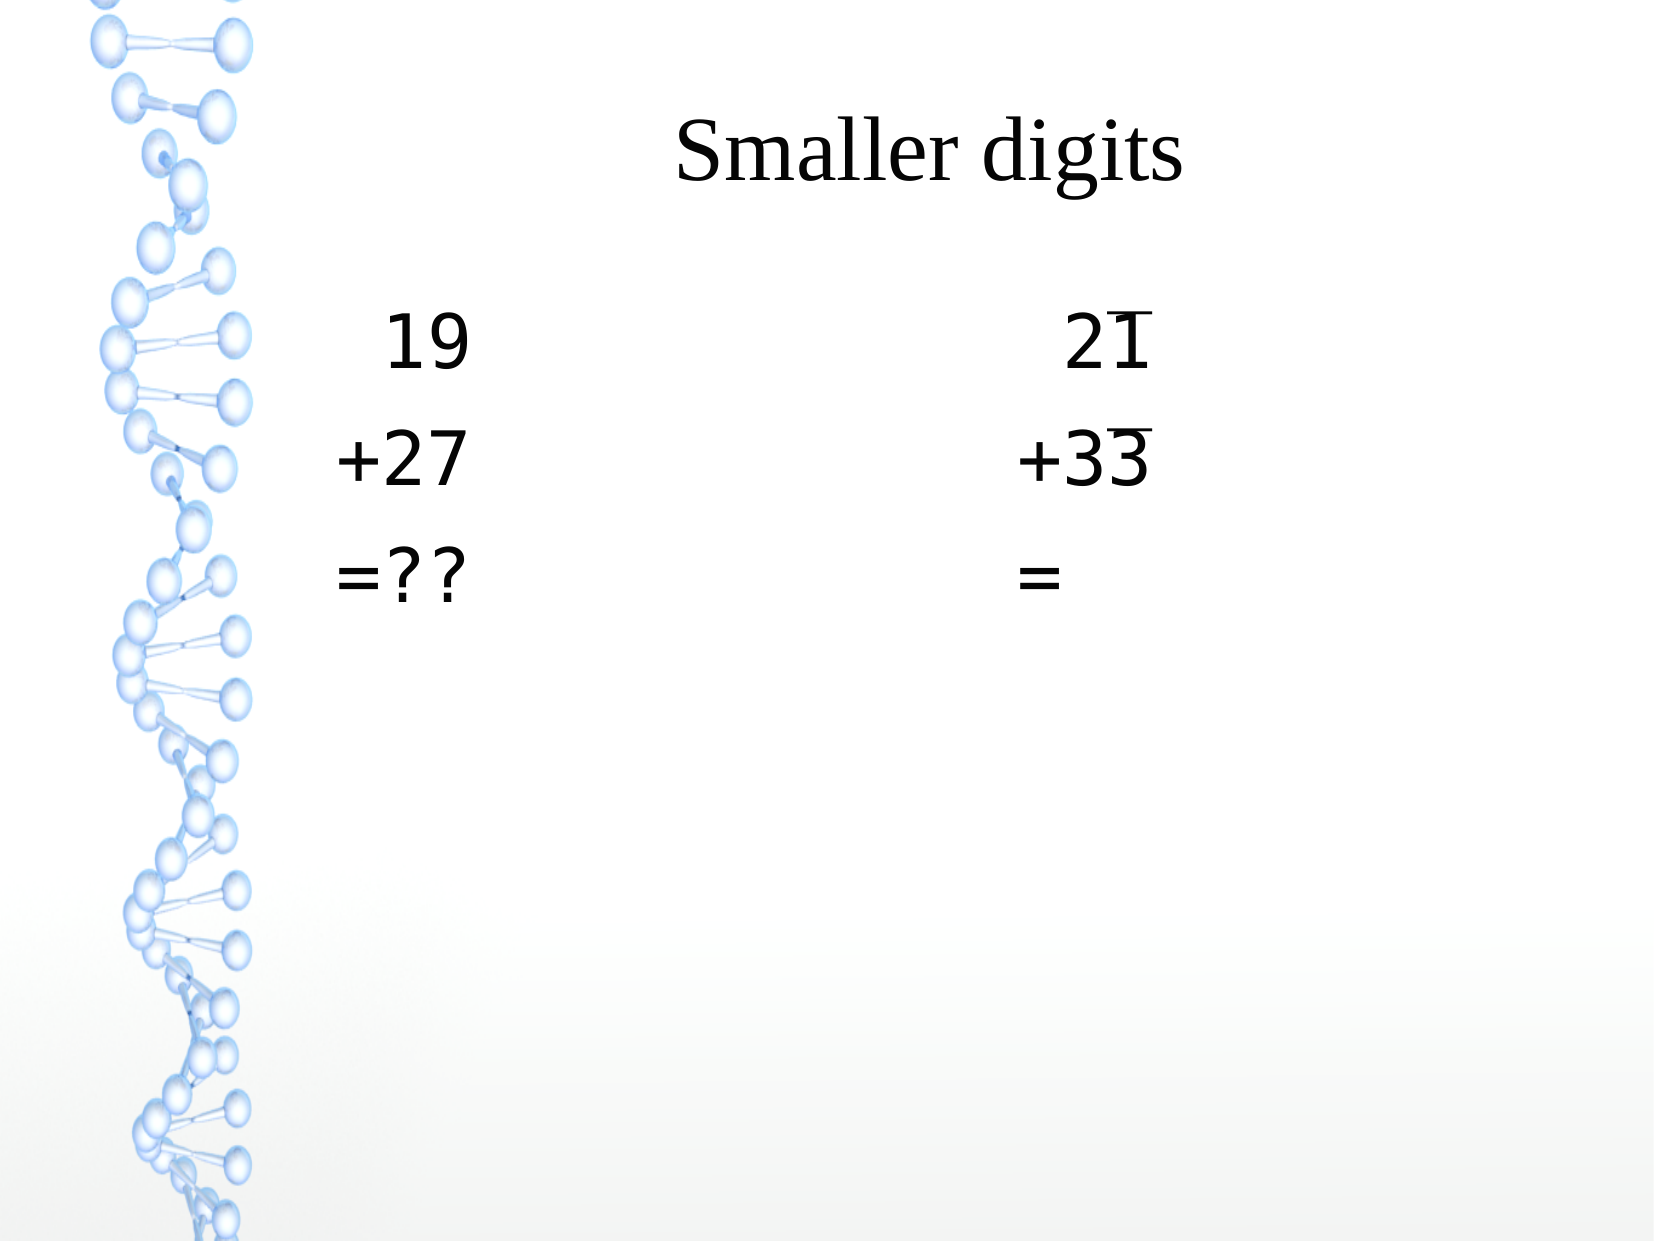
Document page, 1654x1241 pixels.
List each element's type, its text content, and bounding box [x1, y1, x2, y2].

list 19 +27 =?? [265, 299, 915, 1019]
list 2̅1 +3̅3 = [946, 299, 1595, 1019]
title Smaller digits [265, 47, 1595, 252]
picture [0, 0, 1654, 1241]
